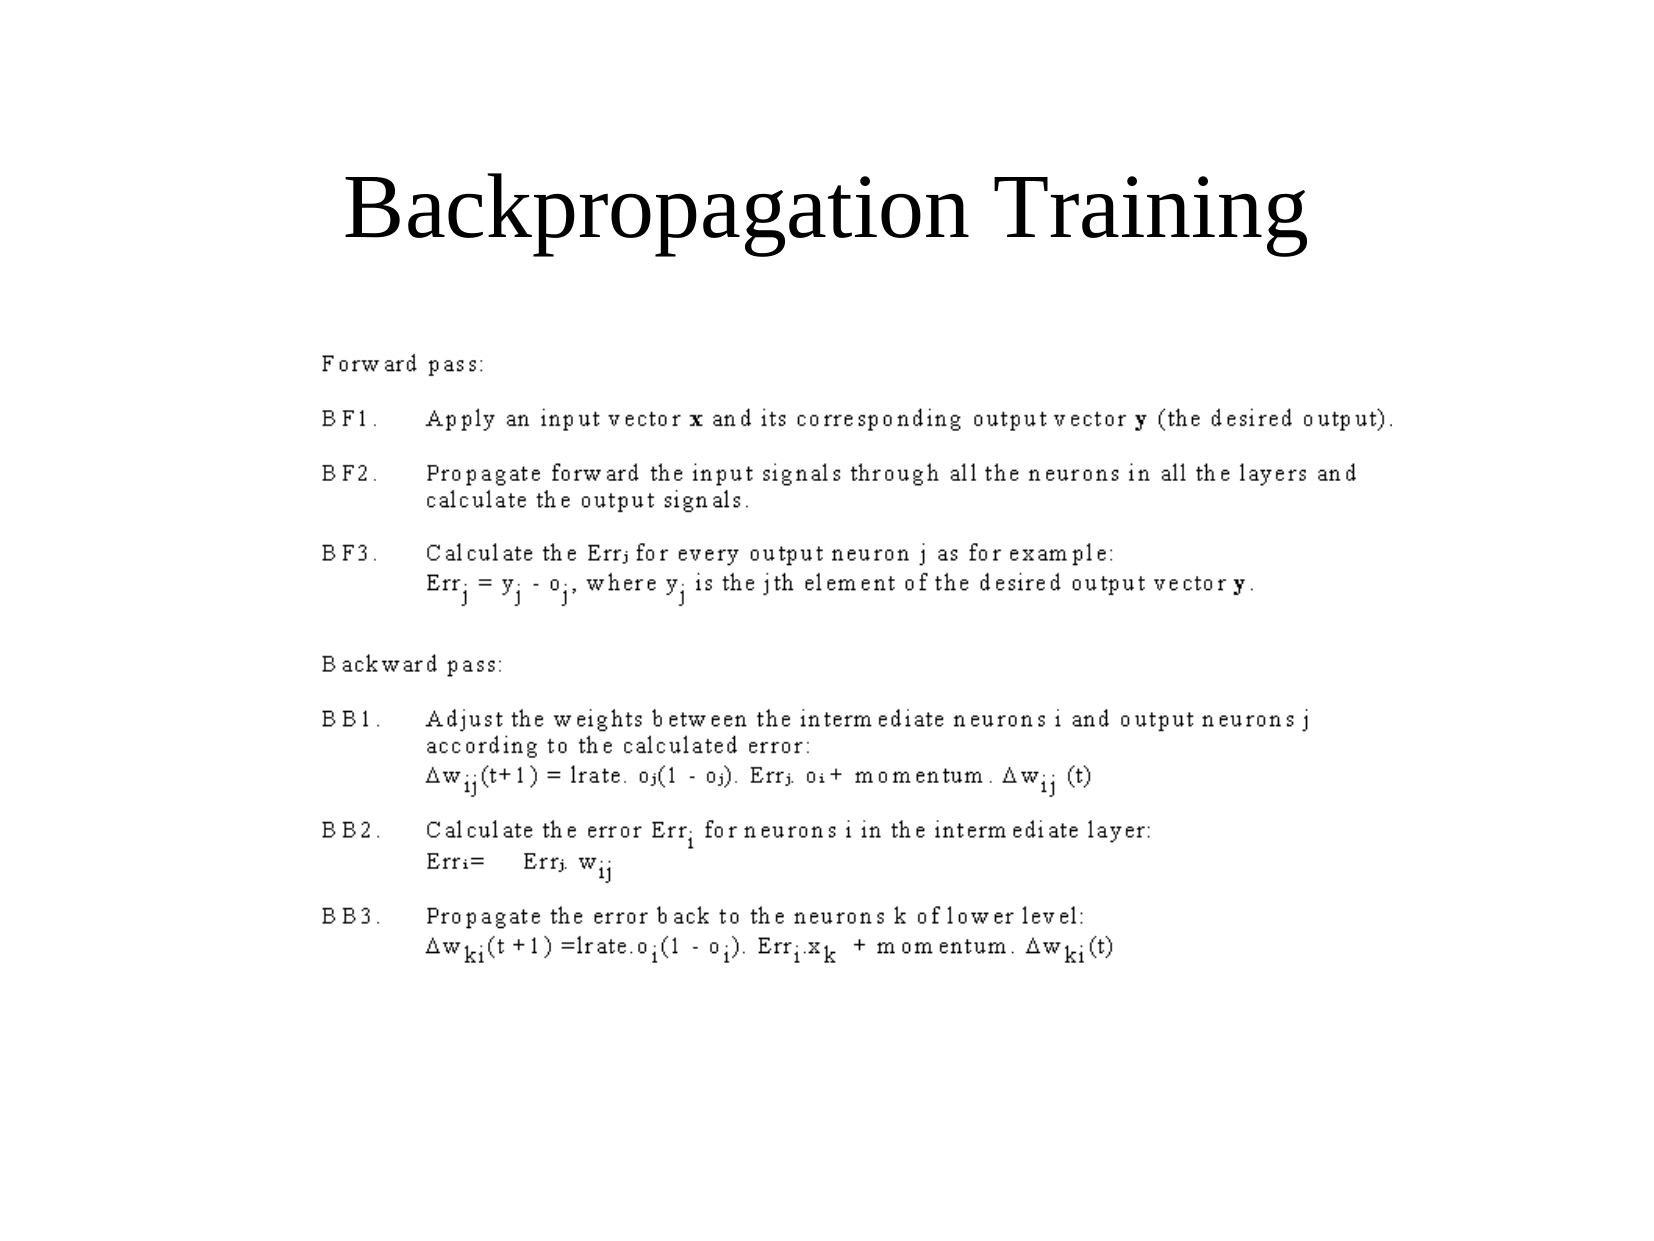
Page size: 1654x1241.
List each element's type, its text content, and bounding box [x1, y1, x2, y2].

title Backpropagation Training [121, 102, 1534, 311]
picture [276, 312, 1392, 988]
